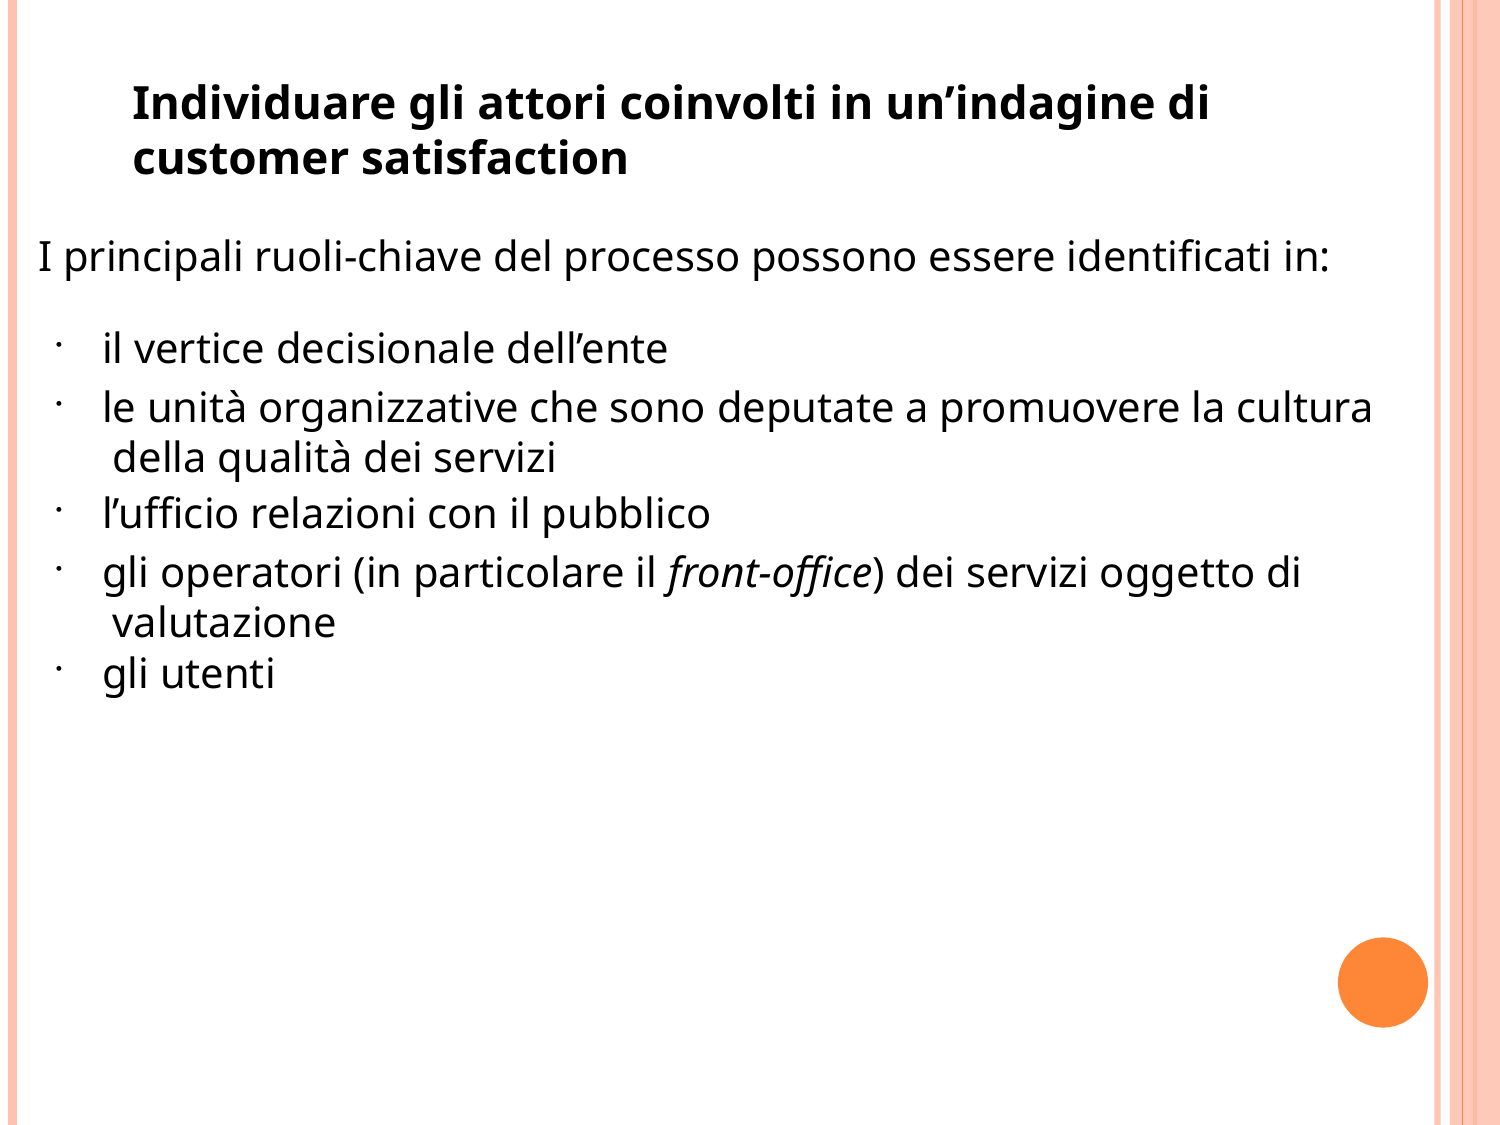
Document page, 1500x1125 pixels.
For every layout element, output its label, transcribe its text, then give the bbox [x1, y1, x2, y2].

text_box il vertice decisionale dell’ente [41, 314, 1447, 373]
text_box le unità organizzative che sono deputate a promuovere la cultura della qualità dei servizi [41, 373, 1447, 479]
text_box gli operatori (in particolare il front-office) dei servizi oggetto di valutazione [41, 538, 1447, 639]
text_box l’ufficio relazioni con il pubblico [41, 479, 1447, 538]
text_box I principali ruoli-chiave del processo possono essere identificati in: [23, 222, 1430, 288]
text_box Individuare gli attori coinvolti in un’indagine di customer satisfaction [117, 35, 1393, 222]
text_box gli utenti [41, 639, 1447, 704]
